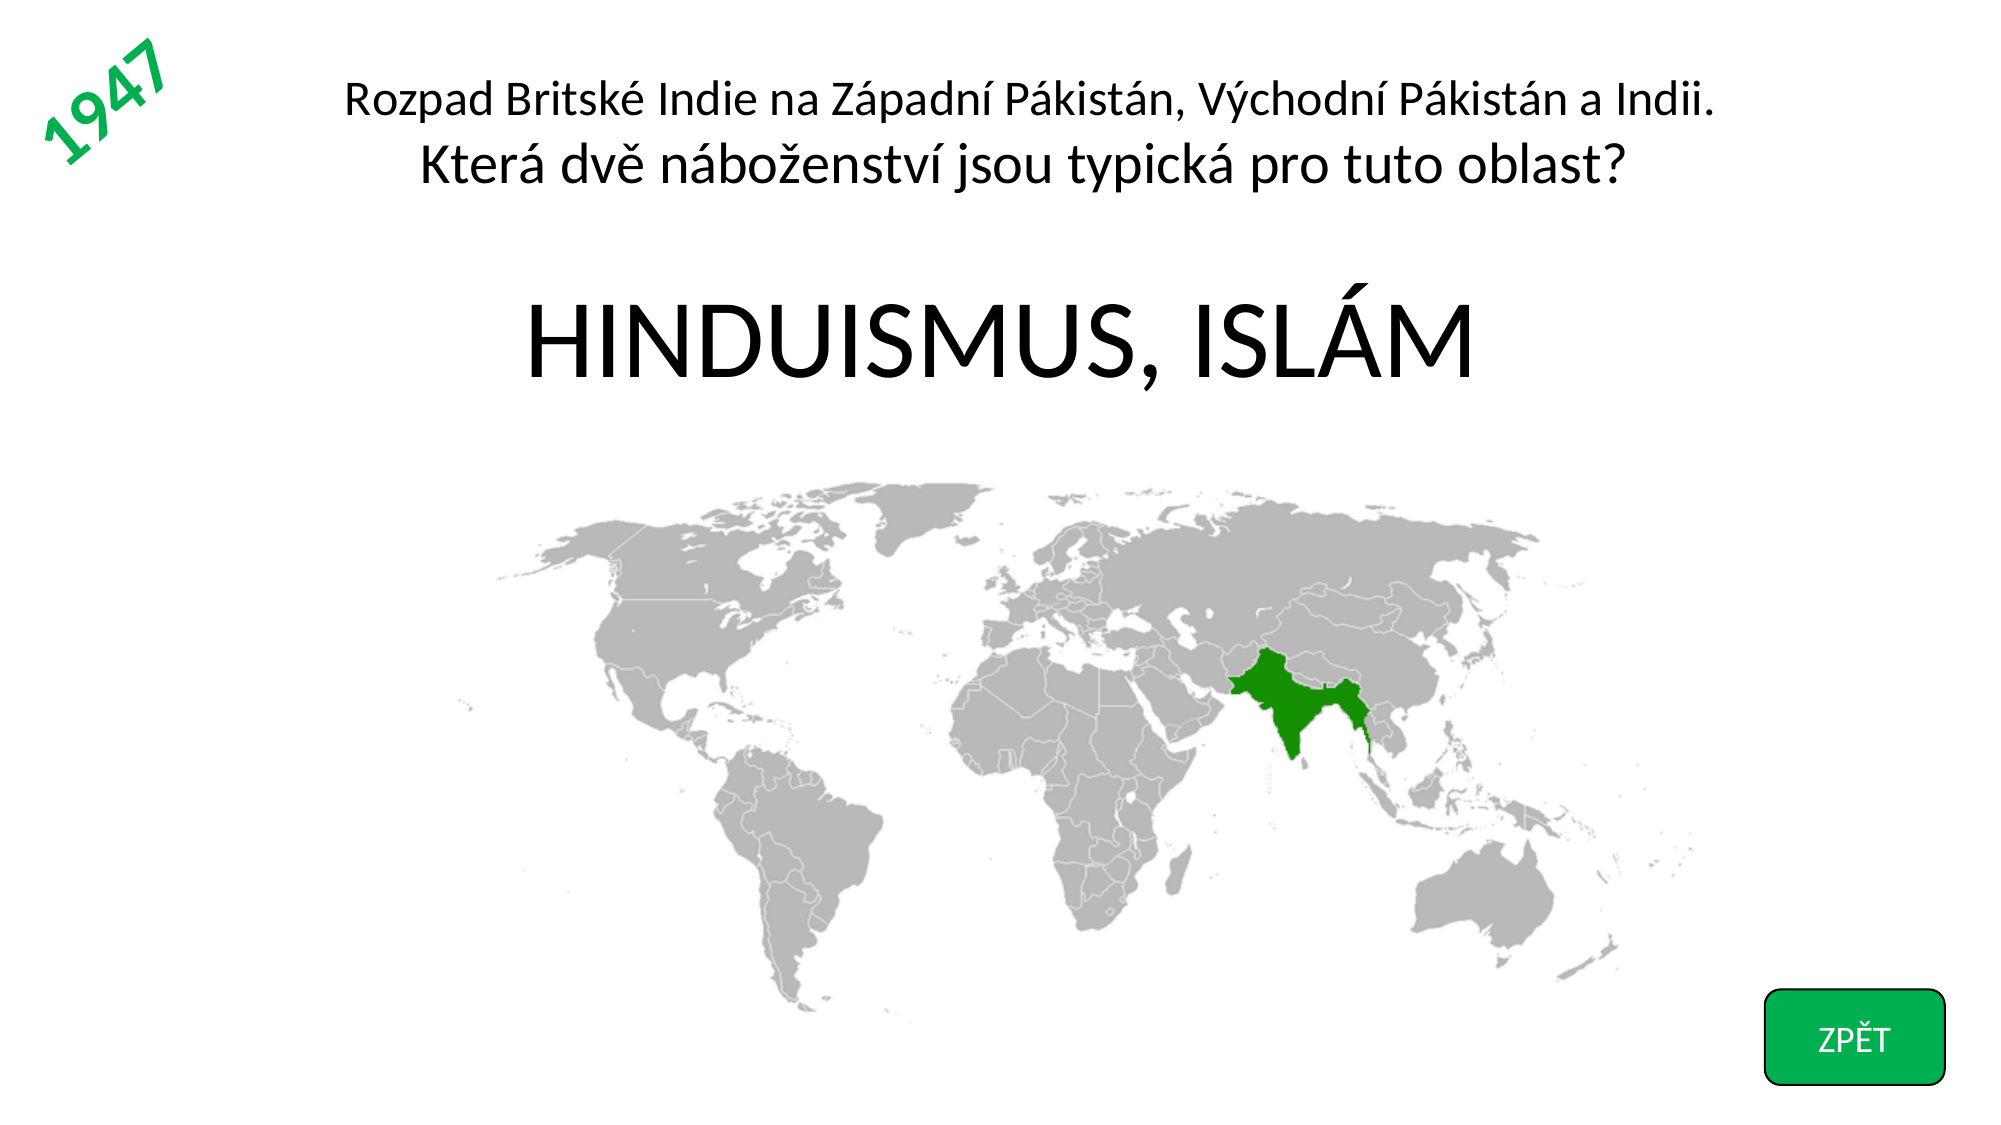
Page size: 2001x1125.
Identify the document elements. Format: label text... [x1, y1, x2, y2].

text_box Rozpad Britské Indie na Západní Pákistán, Východní Pákistán a Indii. Která dvě náboženství jsou typická pro tuto oblast? [195, 57, 1855, 274]
text_box HINDUISMUS, ISLÁM [510, 257, 1495, 408]
picture [451, 474, 1702, 1023]
text_box ZPĚT [1764, 989, 1945, 1085]
text_box 1947 [0, 1, 195, 199]
